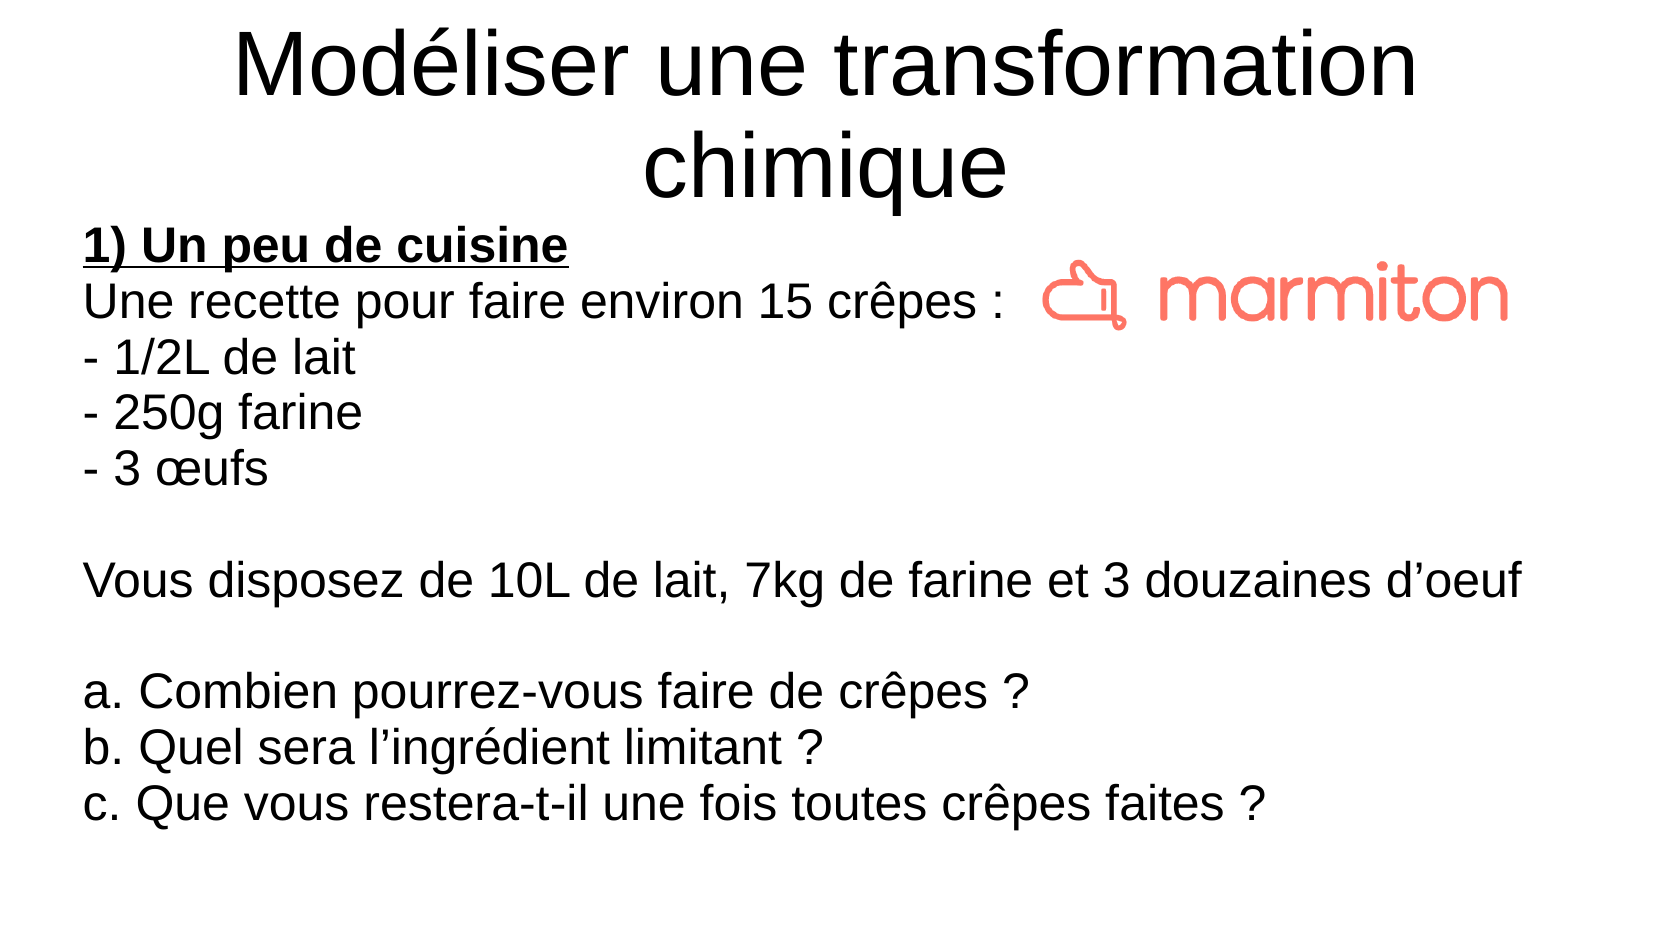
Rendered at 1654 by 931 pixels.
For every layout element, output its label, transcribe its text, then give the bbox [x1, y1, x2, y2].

title Modéliser une transformation chimique [82, 12, 1571, 217]
subtitle 1) Un peu de cuisine Une recette pour faire environ 15 crêpes : - 1/2L de lait - 250g farine - 3 œufs Vous disposez de 10L de lait, 7kg de farine et 3 douzaines d’oeuf a. Combien pourrez-vous faire de crêpes ? b. Quel sera l’ingrédient limitant ? c. Que vous restera-t-il une fois toutes crêpes faites ? [82, 217, 1571, 831]
